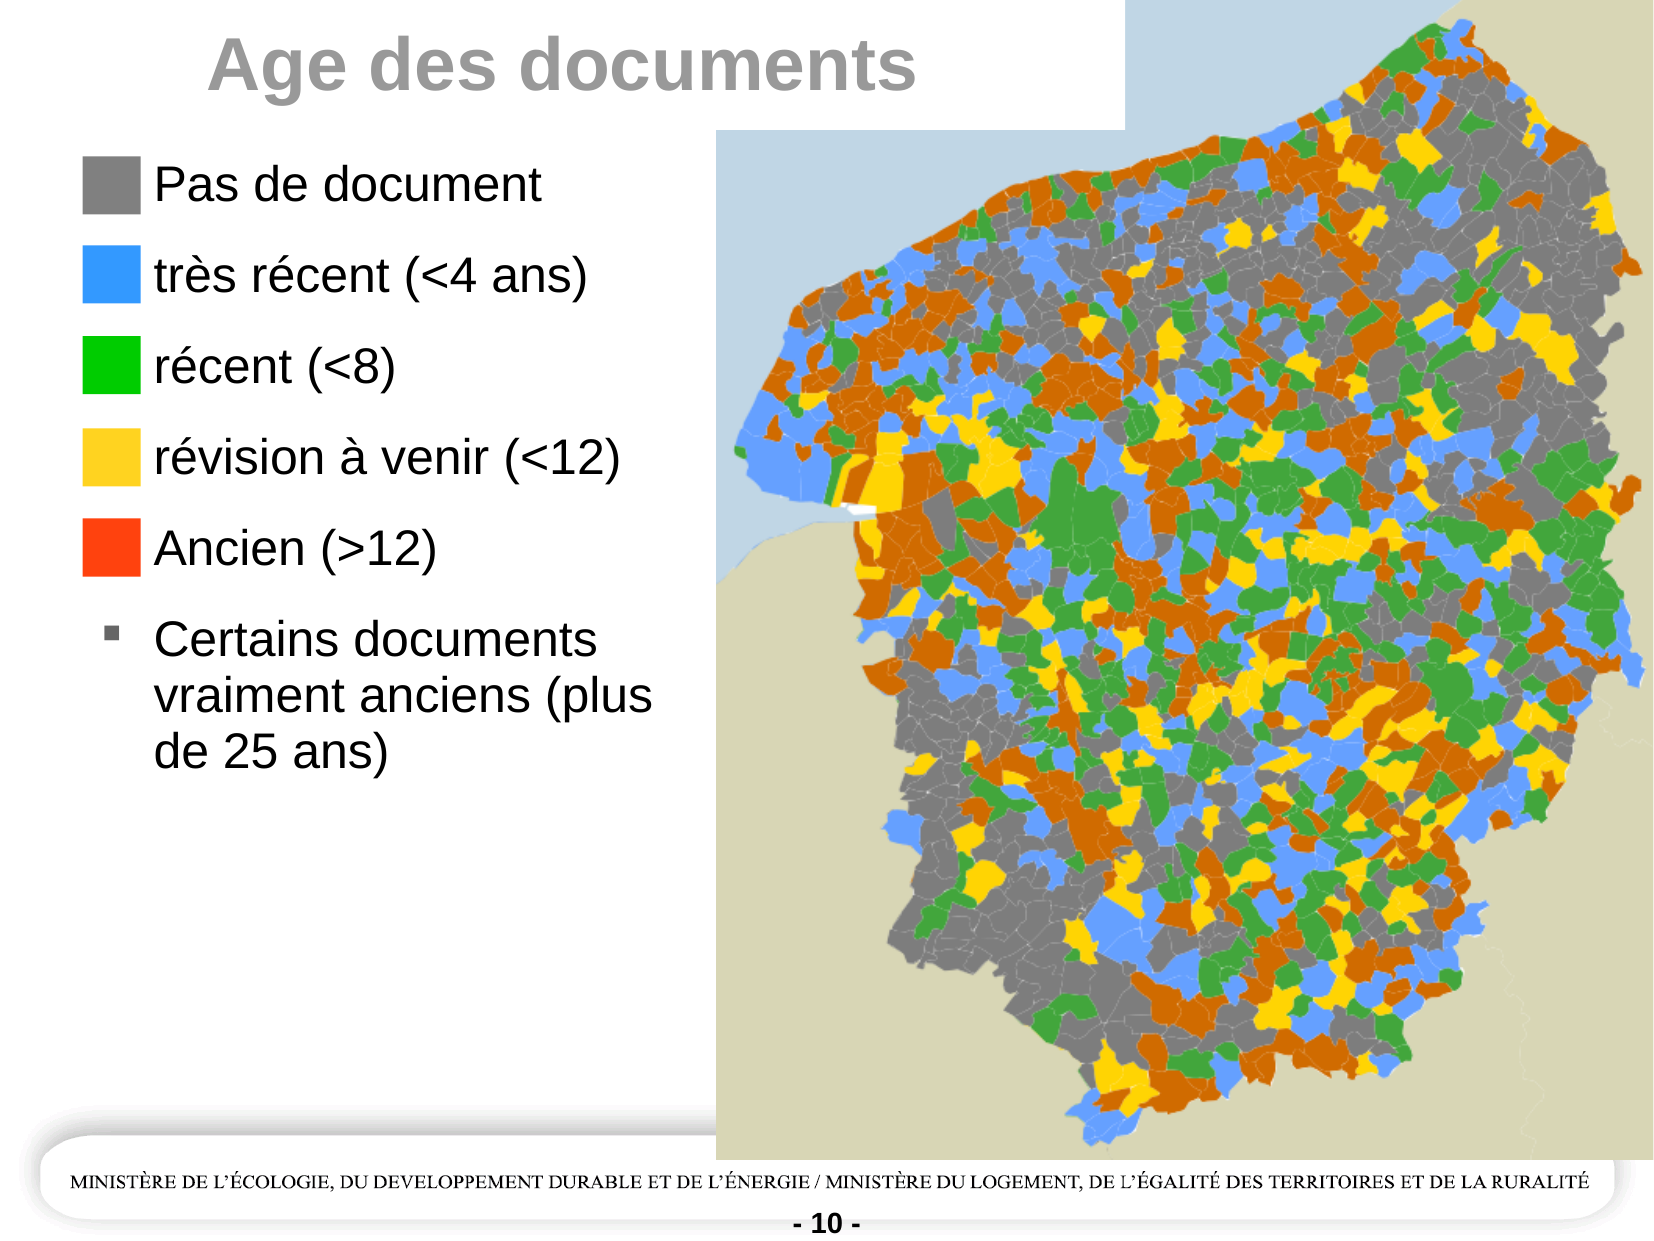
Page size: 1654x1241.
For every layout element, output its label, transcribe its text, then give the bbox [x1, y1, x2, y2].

list Pas de document très récent (<4 ans) récent (<8) révision à venir (<12) Ancien (>12) Certains documents vraiment anciens (plus de 25 ans) [82, 156, 666, 1116]
text_box [82, 336, 141, 395]
text_box [82, 428, 141, 487]
text_box [82, 518, 141, 577]
picture [0, 0, 1654, 1241]
text_box [82, 245, 141, 304]
title Age des documents [0, 0, 1126, 130]
text_box [82, 156, 141, 215]
